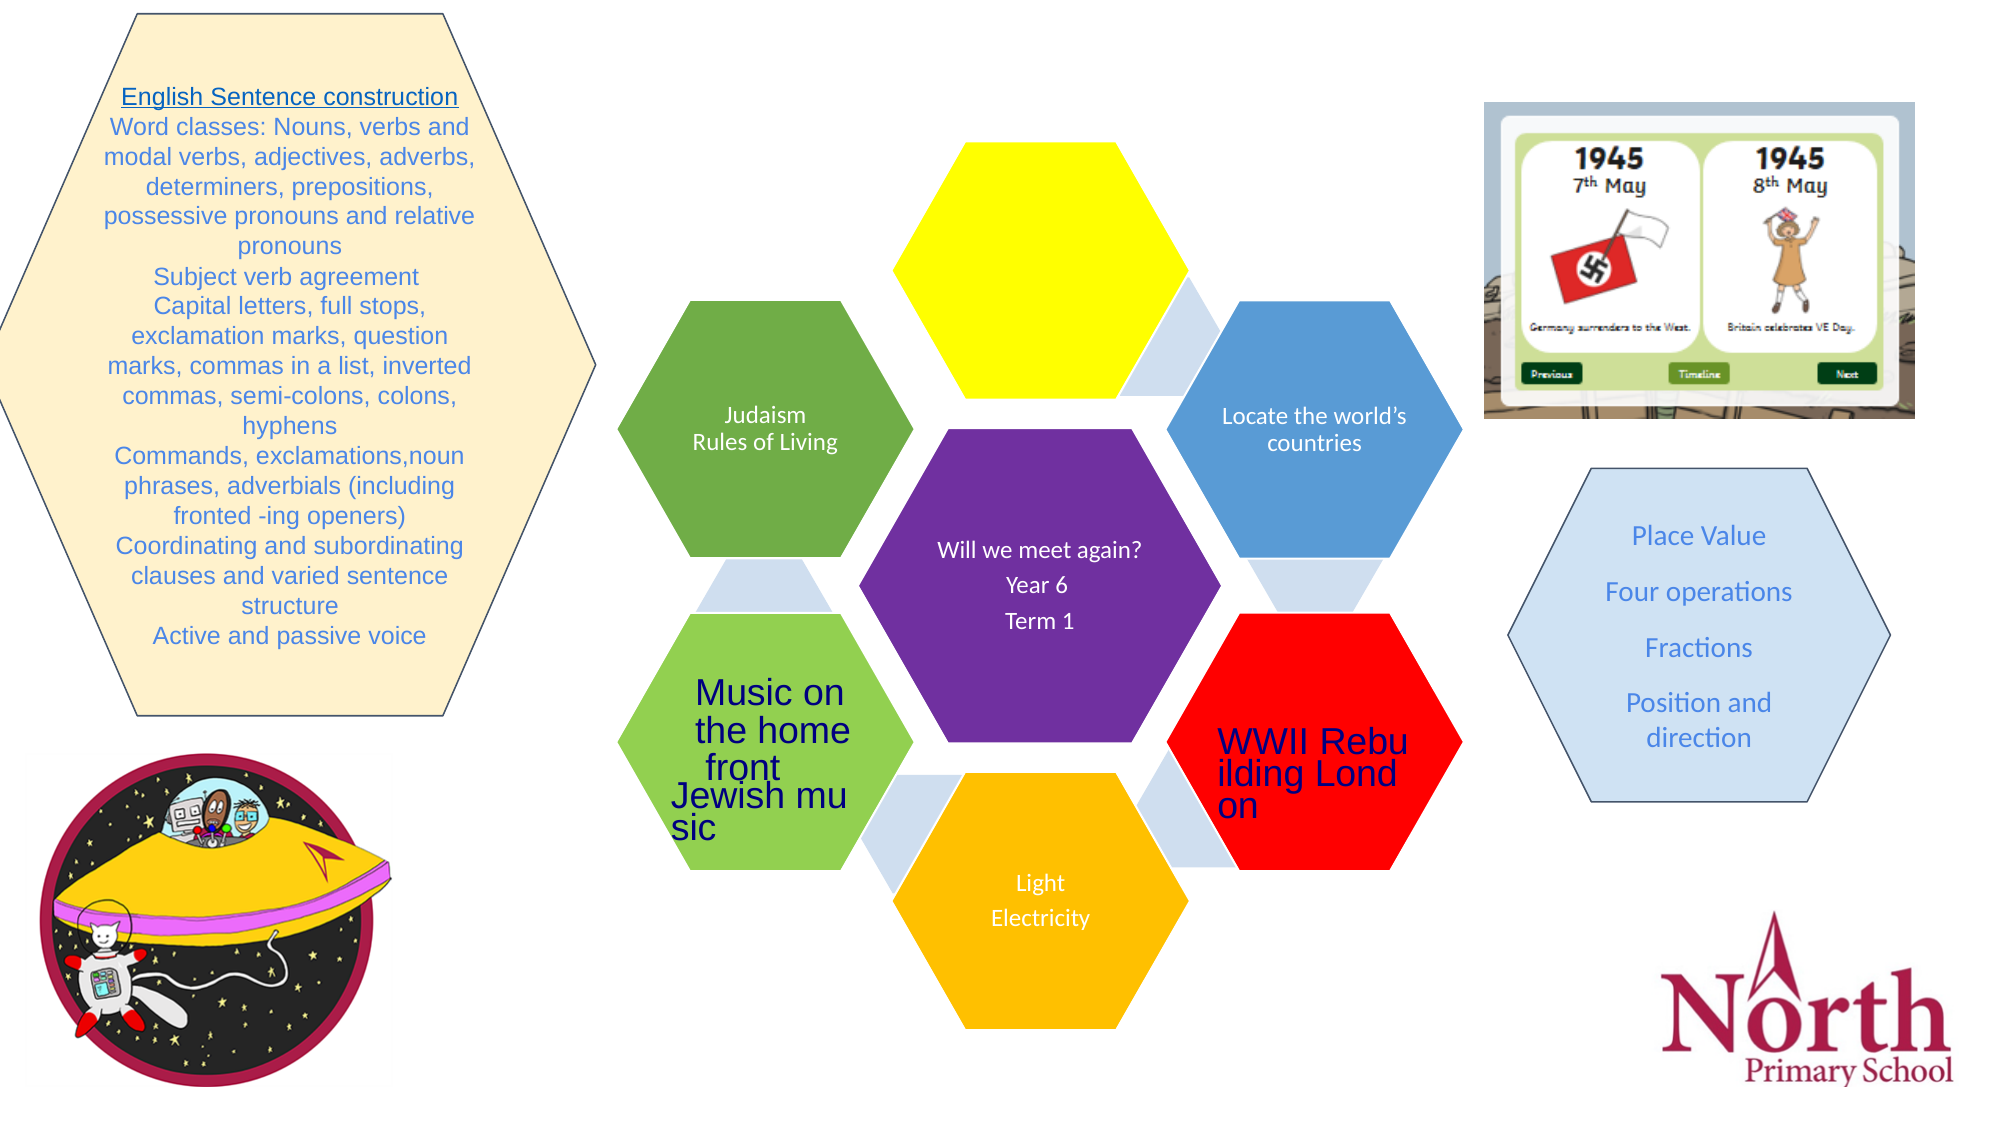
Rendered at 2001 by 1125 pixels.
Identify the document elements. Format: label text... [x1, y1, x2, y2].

text_box [891, 141, 1464, 655]
text_box Judaism Rules of Living [665, 342, 866, 516]
text_box Jewish music [668, 709, 869, 883]
text_box Music on the home front [679, 653, 874, 745]
text_box English Sentence construction Word classes: Nouns, verbs and modal verbs, adjectives, adverbs, determiners, prepositions, possessive pronouns and relative pronouns Subject verb agreement Capital letters, full stops, exclamation marks, question marks, commas in a list, inverted commas, semi-colons, colons, hyphens Commands, exclamations,noun phrases, adverbials (including fronted -ing openers) Coordinating and subordinating clauses and varied sentence structure Active and passive voice [0, 13, 596, 716]
text_box [616, 343, 665, 515]
text_box [857, 428, 1223, 744]
text_box Will we meet again? Year 6 Term 1 [918, 480, 1162, 692]
text_box [869, 656, 1415, 987]
text_box [866, 343, 915, 515]
picture [1651, 909, 1959, 1087]
text_box Place Value Four operations Fractions Position and direction [1507, 468, 1891, 802]
text_box WWII Rebuilding London [1214, 655, 1415, 829]
text_box [665, 299, 866, 342]
picture [1484, 102, 1915, 419]
picture [25, 753, 393, 1087]
text_box [616, 516, 866, 833]
text_box [941, 988, 1141, 1031]
text_box [1415, 656, 1464, 828]
text_box Locate the world’s countries [1214, 343, 1415, 516]
text_box Light Electricity [940, 814, 1141, 988]
